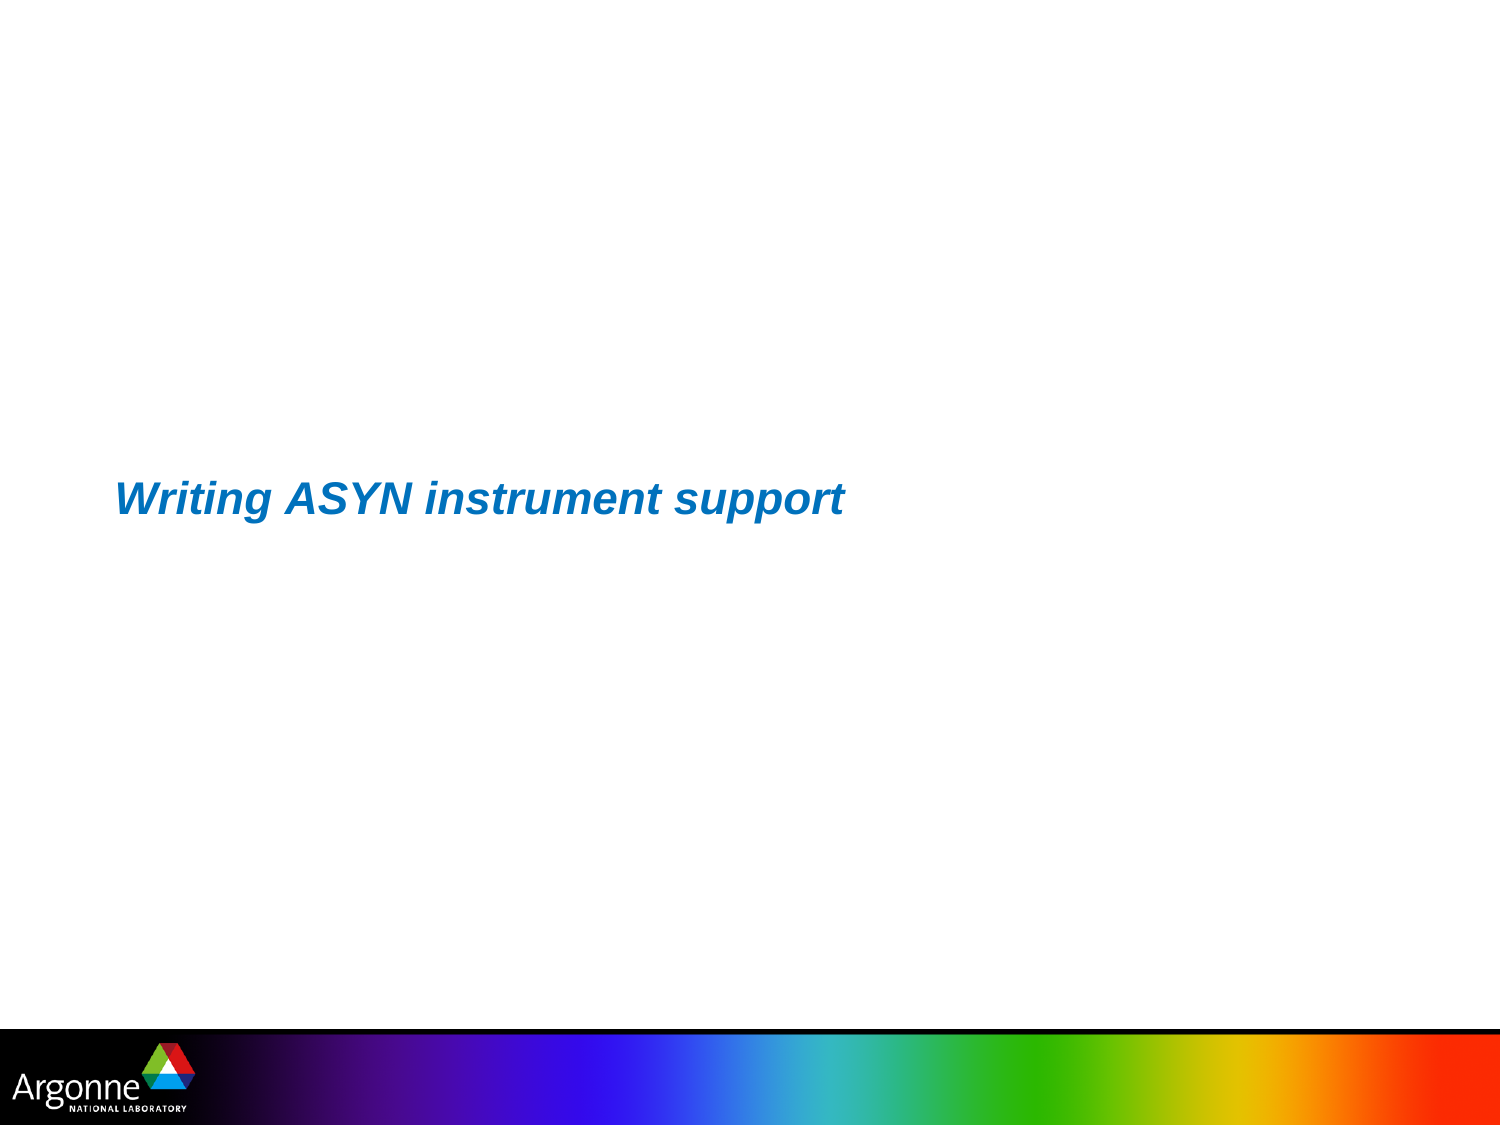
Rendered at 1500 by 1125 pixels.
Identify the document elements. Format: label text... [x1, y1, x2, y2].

picture [0, 1029, 1500, 1125]
title Writing ASYN instrument support [99, 474, 1405, 533]
